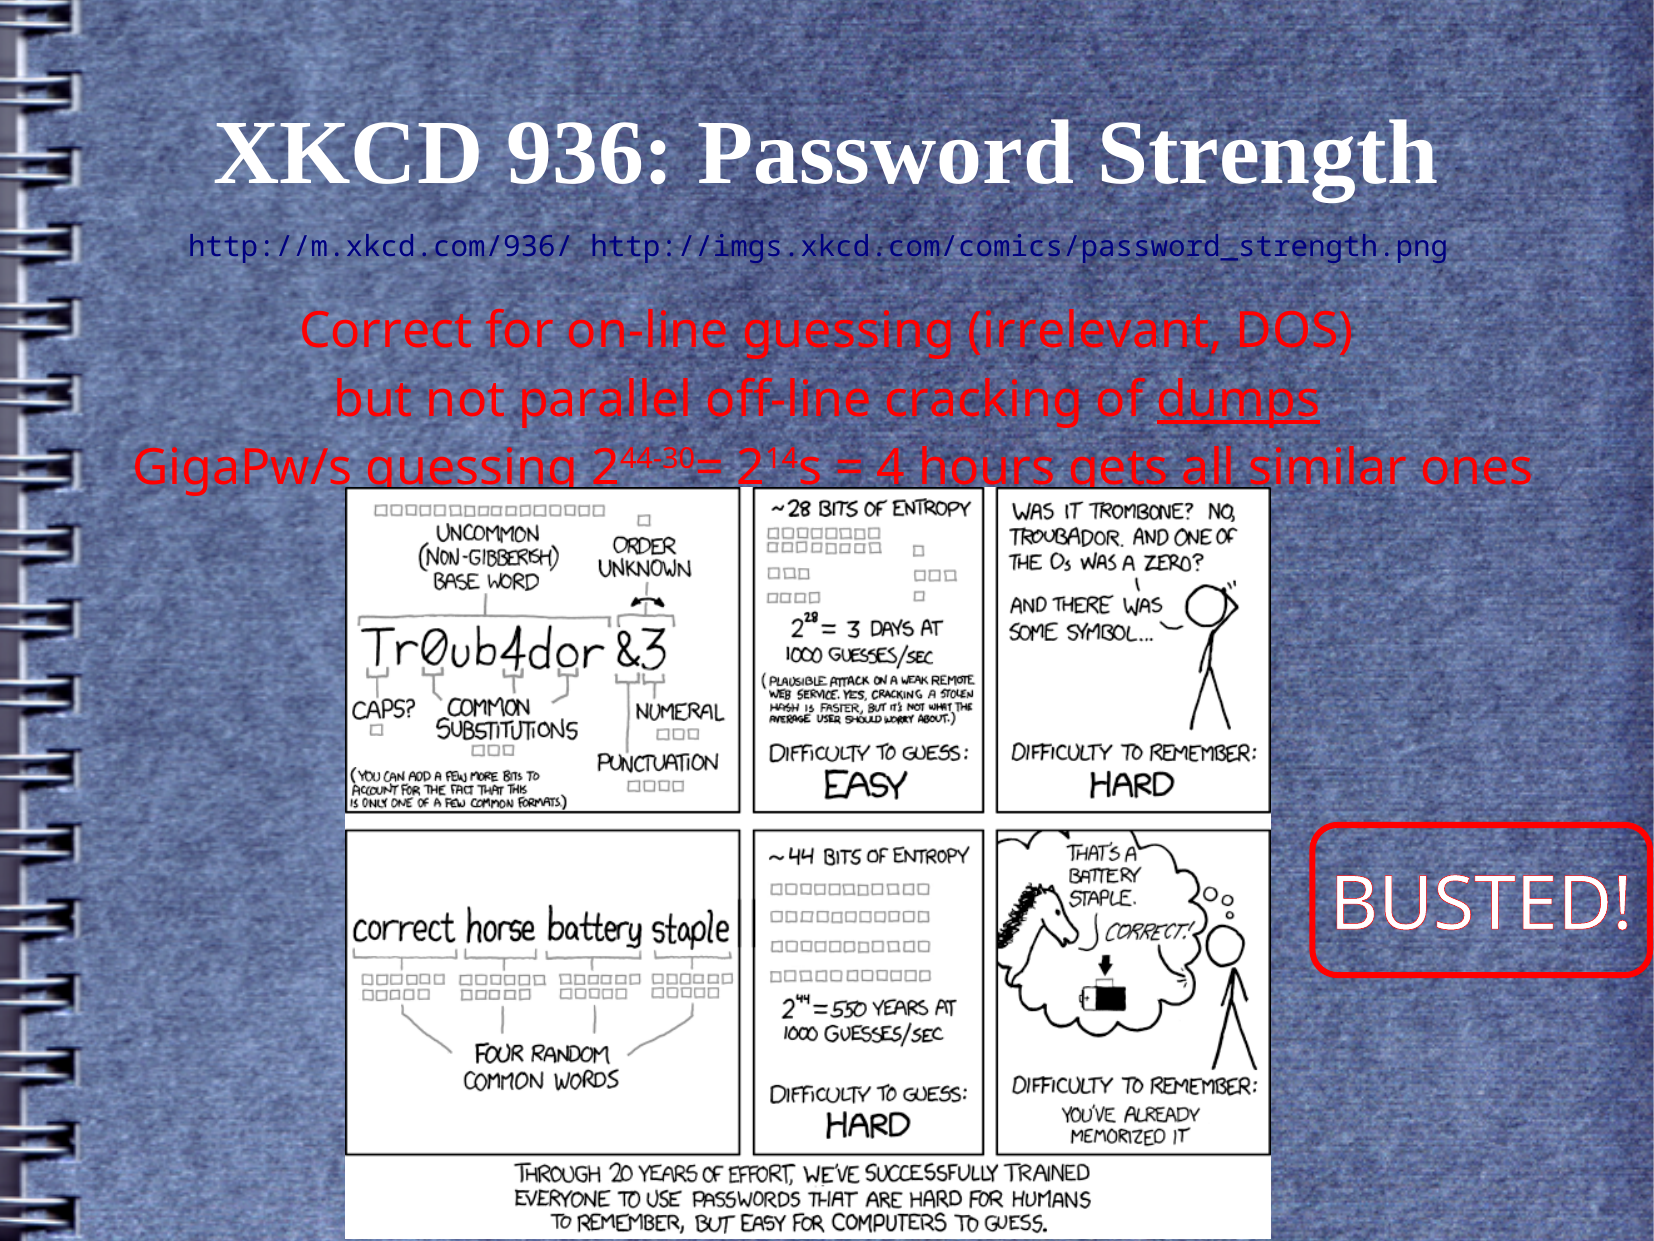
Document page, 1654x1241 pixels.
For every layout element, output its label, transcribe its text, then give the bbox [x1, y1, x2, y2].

list http://m.xkcd.com/936/ http://imgs.xkcd.com/comics/password_strength.png Correct for on-line guessing (irrelevant, DOS) but not parallel off-line cracking of dumps GigaPw/s guessing 244-30= 214s = 4 hours gets all similar ones too. [82, 225, 1571, 1029]
picture [0, 0, 1654, 1241]
title XKCD 936: Password Strength [82, 56, 1571, 225]
text_box BUSTED! [1312, 825, 1651, 976]
